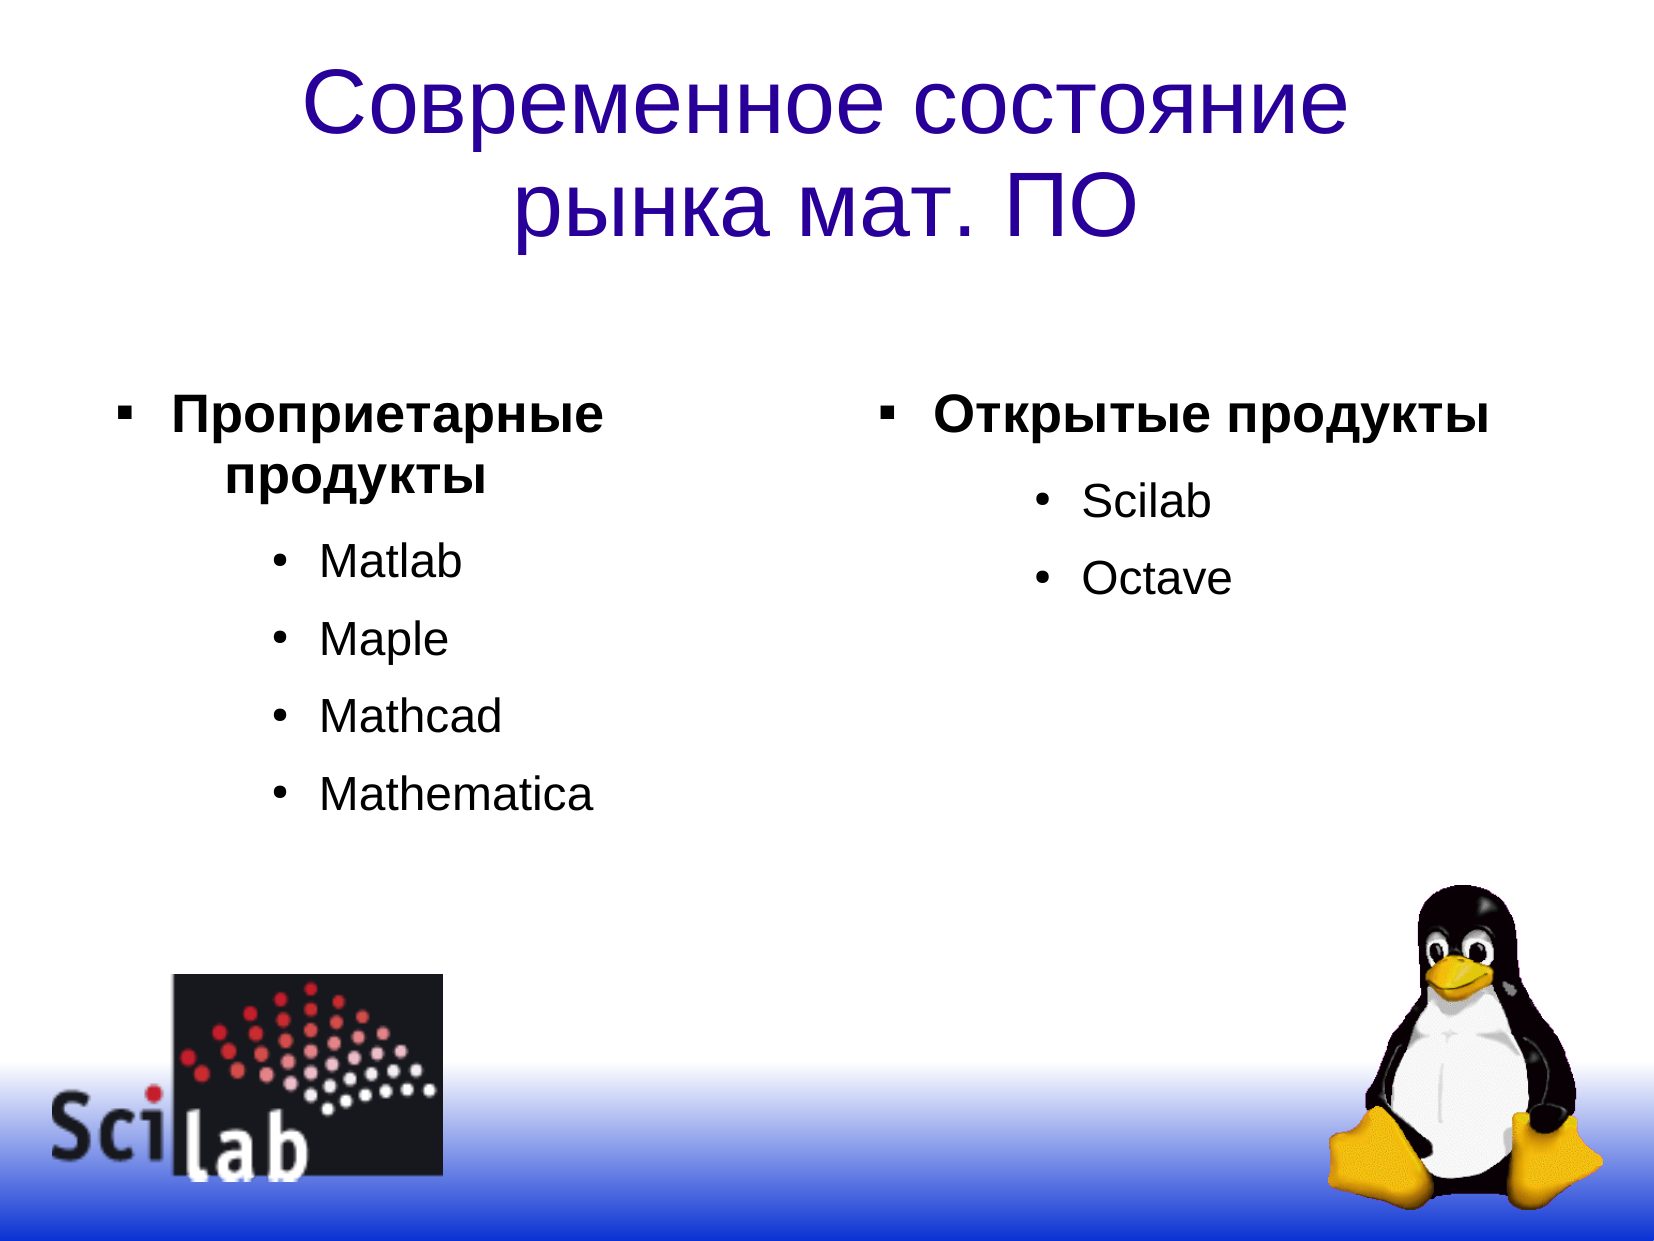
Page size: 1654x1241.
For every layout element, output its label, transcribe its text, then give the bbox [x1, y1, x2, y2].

picture [1328, 885, 1603, 1211]
list Открытые продукты Scilab Octave [845, 383, 1572, 1096]
text_box [0, 1062, 1654, 1241]
picture [52, 974, 443, 1182]
list Проприетарные продукты Matlab Maple Mathcad Mathematica [82, 383, 809, 1109]
title Современное состояние рынка мат. ПО [82, 39, 1571, 267]
